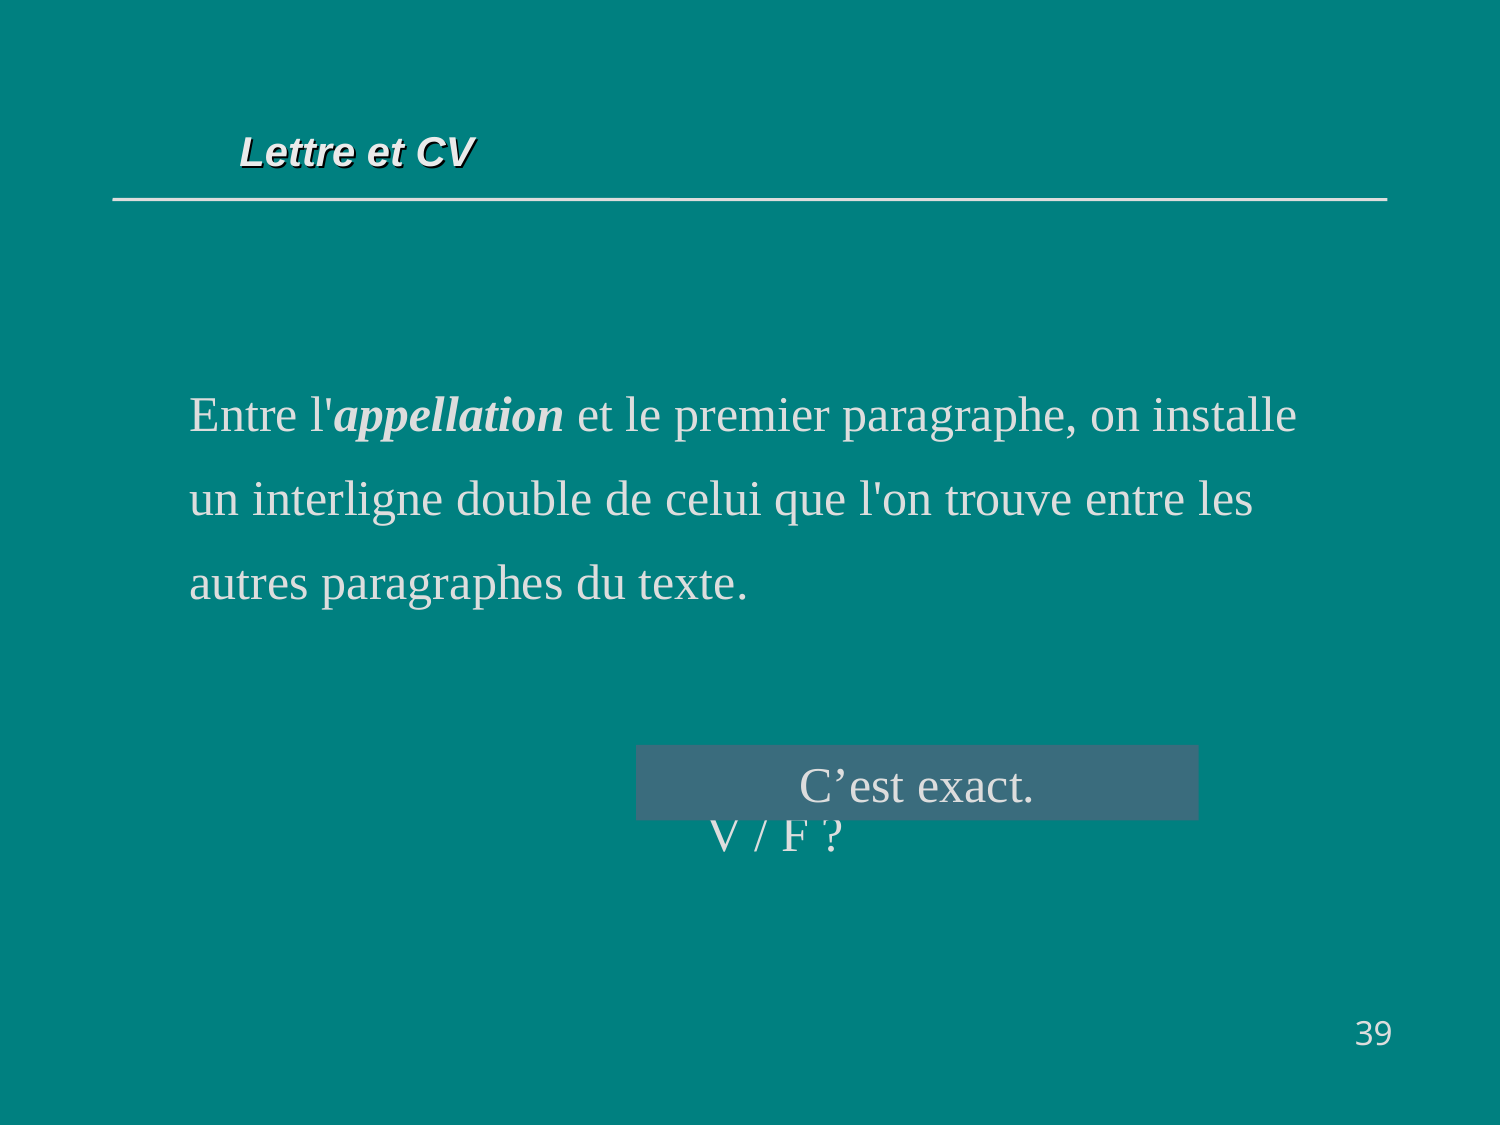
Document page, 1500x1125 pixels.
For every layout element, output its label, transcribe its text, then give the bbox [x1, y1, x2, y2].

text_box C’est exact. [636, 744, 1199, 821]
text_box Entre l'appellation et le premier paragraphe, on installe un interligne double de celui que l'on trouve entre les autres paragraphes du texte. V / F ? [174, 349, 1376, 870]
text_box Lettre et CV [224, 116, 489, 183]
